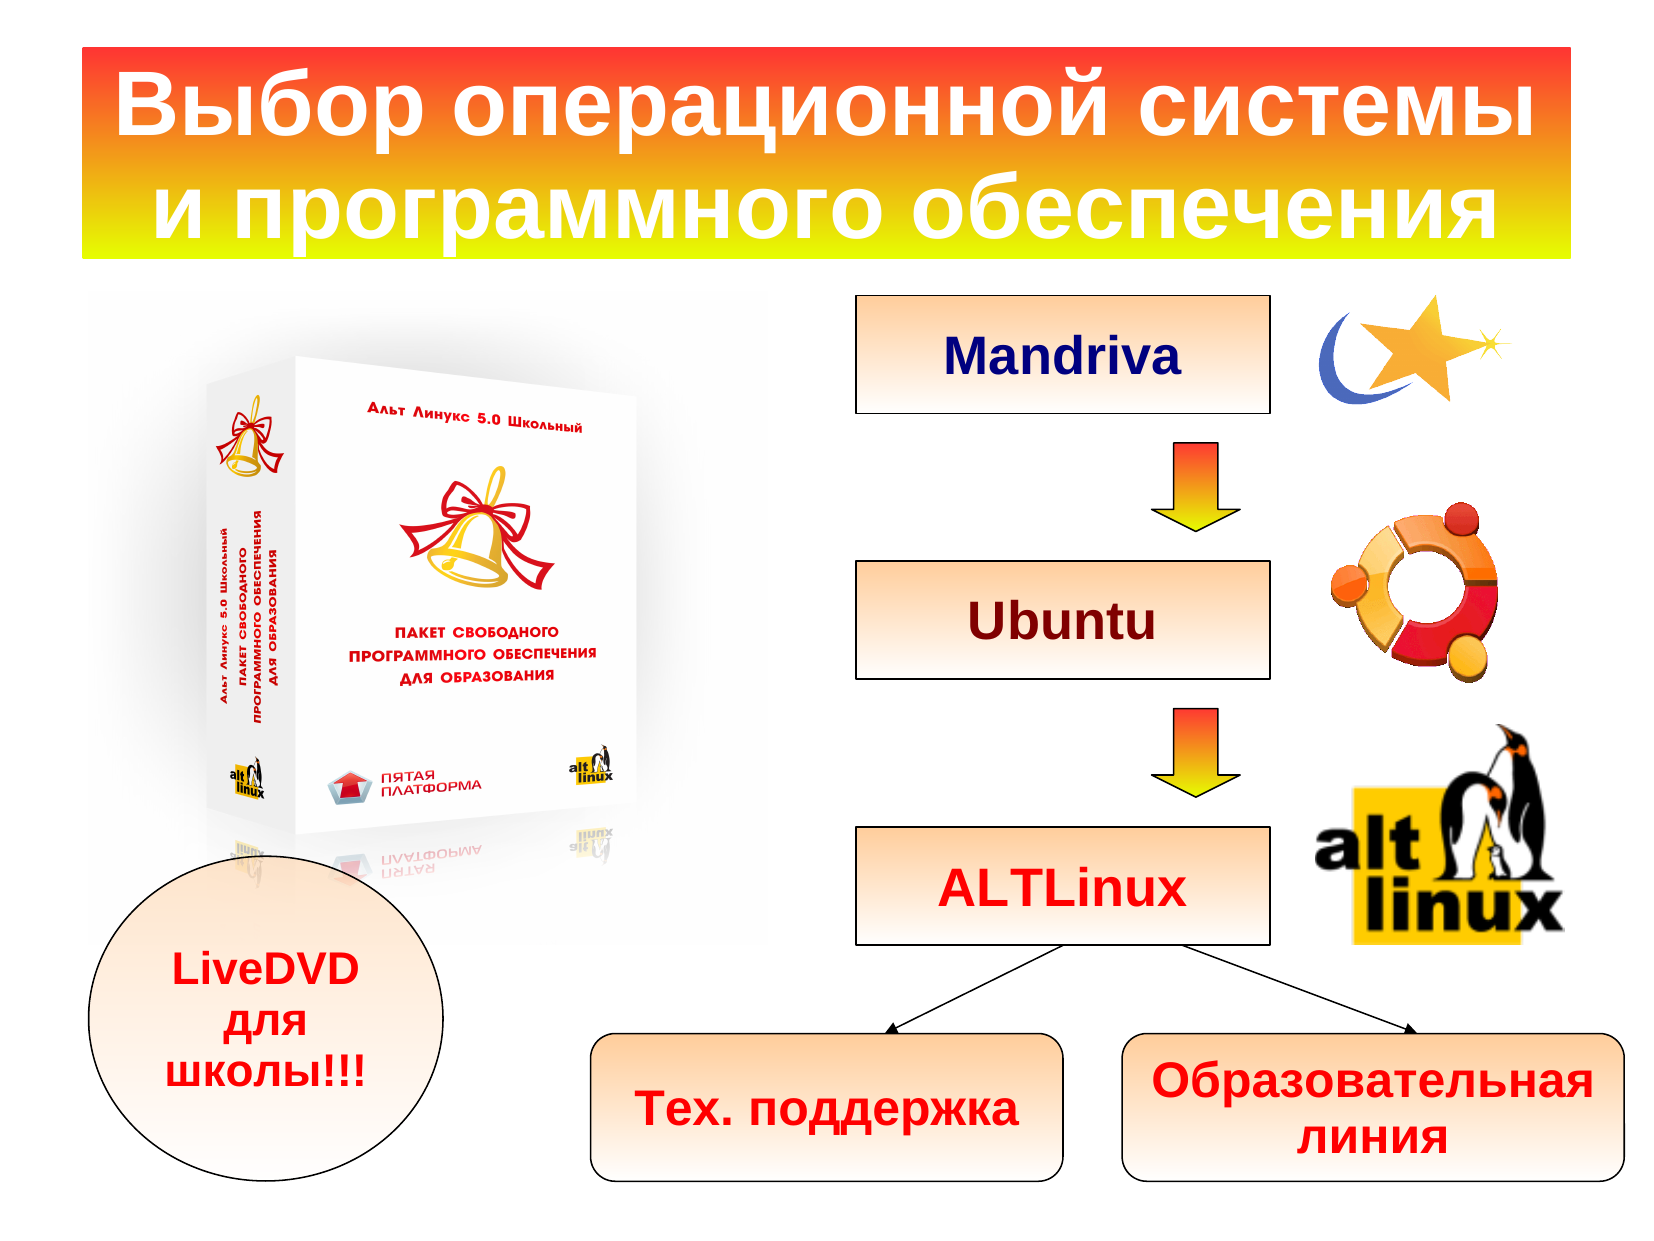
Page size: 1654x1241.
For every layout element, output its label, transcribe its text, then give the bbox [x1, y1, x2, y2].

text_box [1151, 708, 1241, 798]
text_box Mandriva [856, 295, 1270, 414]
text_box LiveDVD для школы!!! [88, 856, 444, 1181]
title Выбор операционной системы и программного обеспечения [82, 47, 1571, 259]
picture [1299, 256, 1532, 443]
text_box [1151, 442, 1241, 532]
text_box ALTLinux [856, 826, 1270, 946]
picture [88, 291, 768, 945]
text_box Тех. поддержка [590, 1033, 1063, 1182]
text_box Ubuntu [856, 560, 1270, 680]
picture [1315, 724, 1565, 945]
picture [1328, 502, 1500, 687]
text_box Образовательная линия [1122, 1033, 1625, 1182]
